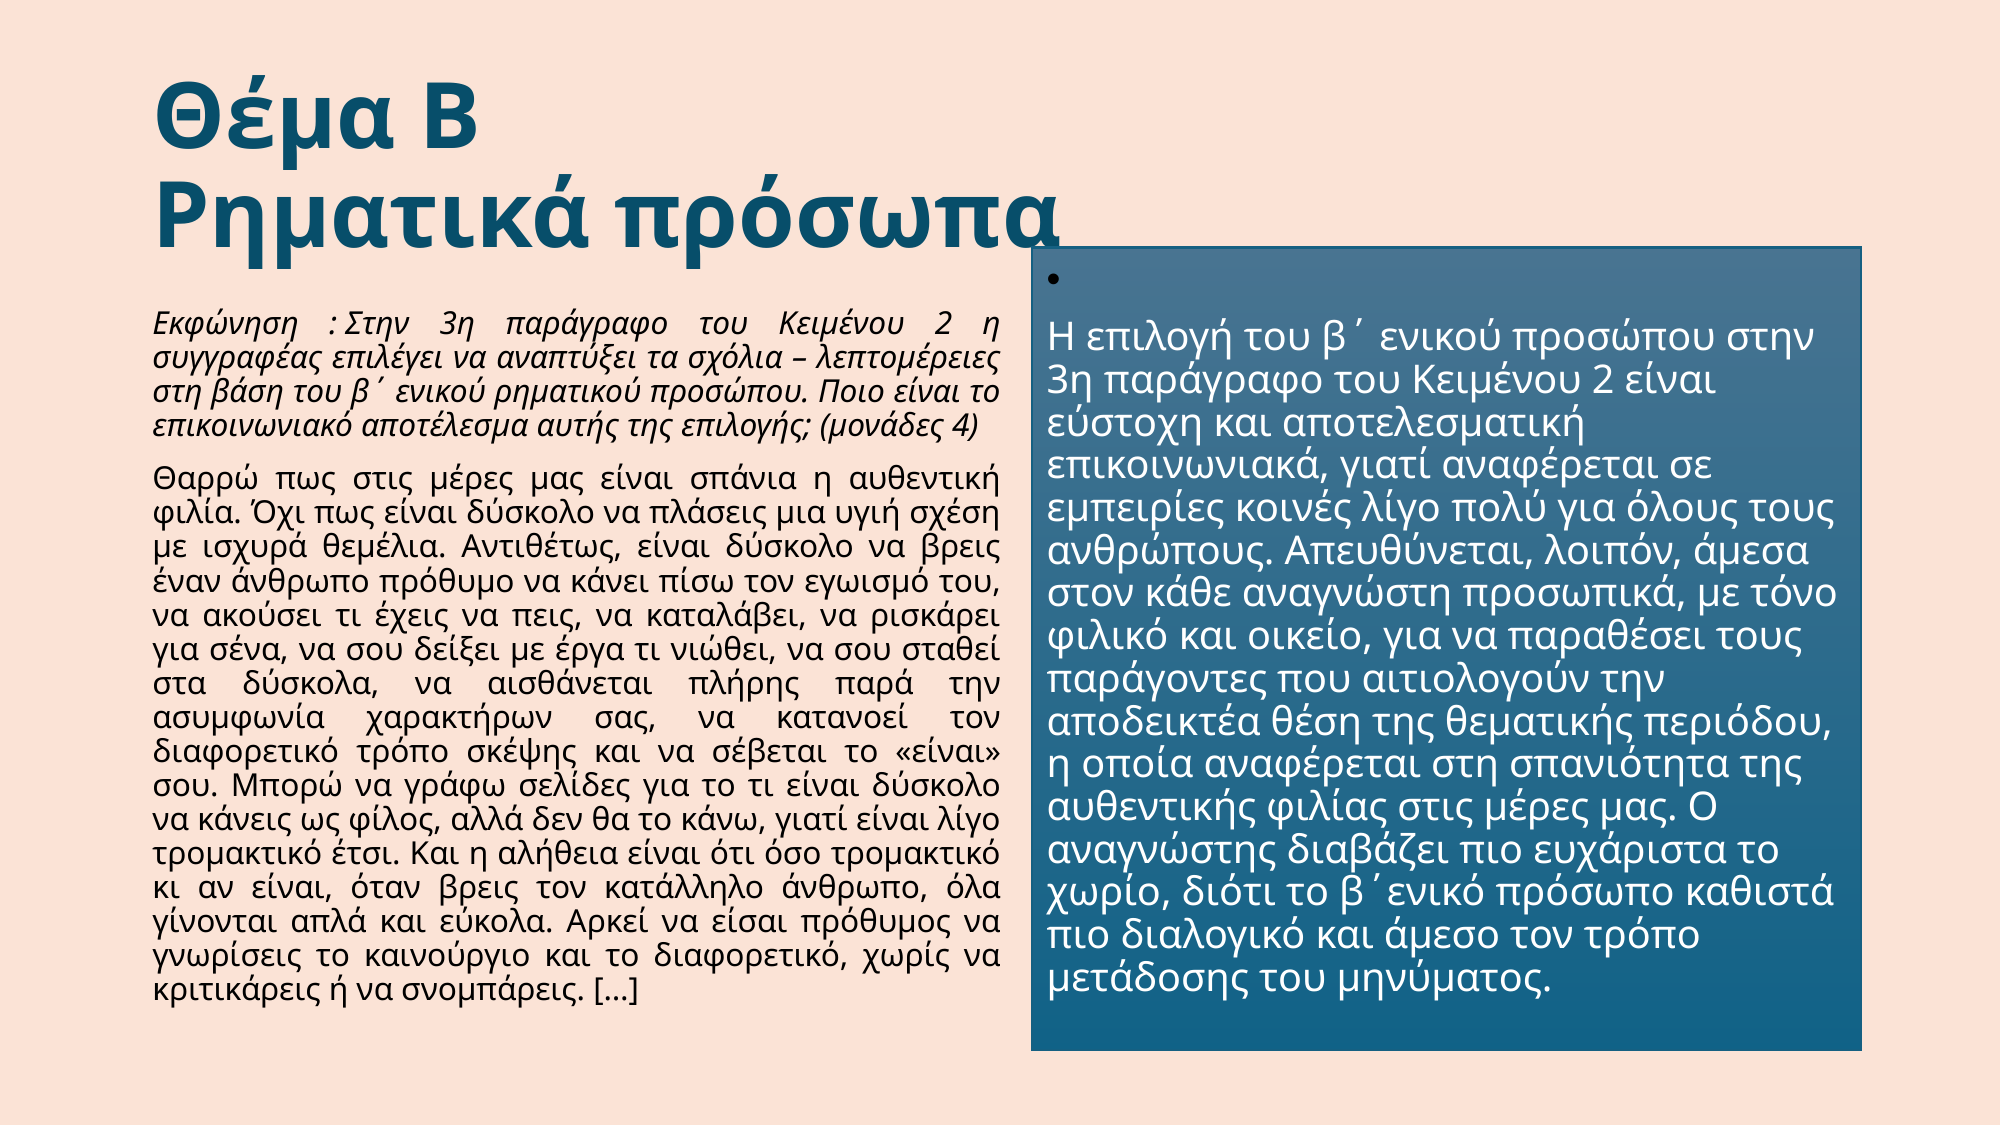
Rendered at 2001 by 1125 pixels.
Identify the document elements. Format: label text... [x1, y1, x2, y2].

list Εκφώνηση : Στην 3η παράγραφο του Κειμένου 2 η συγγραφέας επιλέγει να αναπτύξει τα σχόλια – λεπτομέρειες στη βάση του β΄ ενικού ρηματικού προσώπου. Ποιο είναι το επικοινωνιακό αποτέλεσμα αυτής της επιλογής; (μονάδες 4) Θαρρώ πως στις μέρες μας είναι σπάνια η αυθεντική φιλία. Όχι πως είναι δύσκολο να πλάσεις μια υγιή σχέση με ισχυρά θεμέλια. Αντιθέτως, είναι δύσκολο να βρεις έναν άνθρωπο πρόθυμο να κάνει πίσω τον εγωισμό του, να ακούσει τι έχεις να πεις, να καταλάβει, να ρισκάρει για σένα, να σου δείξει με έργα τι νιώθει, να σου σταθεί στα δύσκολα, να αισθάνεται πλήρης παρά την ασυμφωνία χαρακτήρων σας, να κατανοεί τον διαφορετικό τρόπο σκέψης και να σέβεται το «είναι» σου. Μπορώ να γράφω σελίδες για το τι είναι δύσκολο να κάνεις ως φίλος, αλλά δεν θα το κάνω, γιατί είναι λίγο τρομακτικό έτσι. Και η αλήθεια είναι ότι όσο τρομακτικό κι αν είναι, όταν βρεις τον κατάλληλο άνθρωπο, όλα γίνονται απλά και εύκολα. Αρκεί να είσαι πρόθυμος να γνωρίσεις το καινούργιο και το διαφορετικό, χωρίς να κριτικάρεις ή να σνομπάρεις. […] [137, 299, 1017, 1052]
text_box Η επιλογή του β΄ ενικού προσώπου στην 3η παράγραφο του Κειμένου 2 είναι εύστοχη και αποτελεσματική επικοινωνιακά, γιατί αναφέρεται σε εμπειρίες κοινές λίγο πολύ για όλους τους ανθρώπους. Απευθύνεται, λοιπόν, άμεσα στον κάθε αναγνώστη προσωπικά, με τόνο φιλικό και οικείο, για να παραθέσει τους παράγοντες που αιτιολογούν την αποδεικτέα θέση της θεματικής περιόδου, η οποία αναφέρεται στη σπανιότητα της αυθεντικής φιλίας στις μέρες μας. Ο αναγνώστης διαβάζει πιο ευχάριστα το χωρίο, διότι το β΄ενικό πρόσωπο καθιστά πιο διαλογικό και άμεσο τον τρόπο μετάδοσης του μηνύματος. [1032, 248, 1861, 1050]
title Θέμα Β Ρηματικά πρόσωπα [137, 59, 1863, 278]
